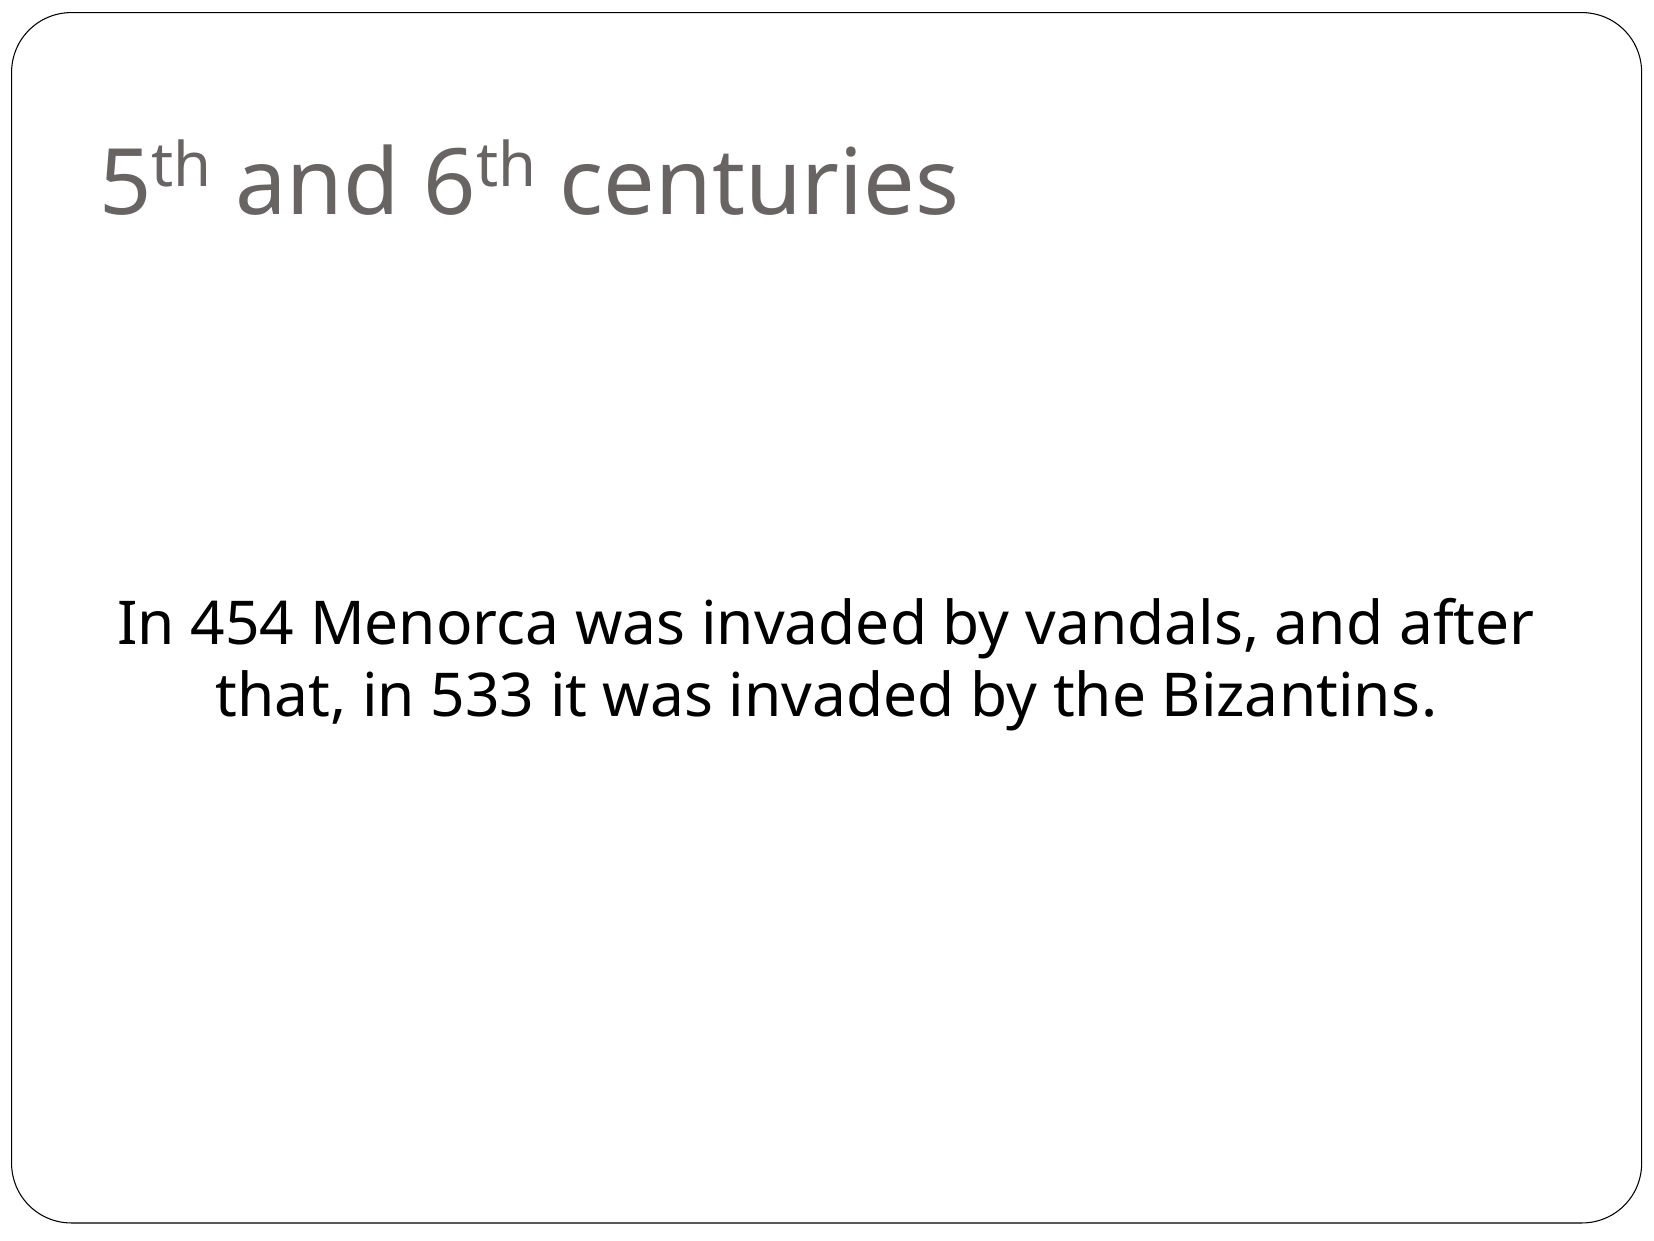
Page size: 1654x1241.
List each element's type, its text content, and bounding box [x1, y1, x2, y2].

list In 454 Menorca was invaded by vandals, and after that, in 533 it was invaded by the Bizantins. [82, 297, 1571, 1102]
title 5th and 6th centuries [82, 56, 1571, 250]
